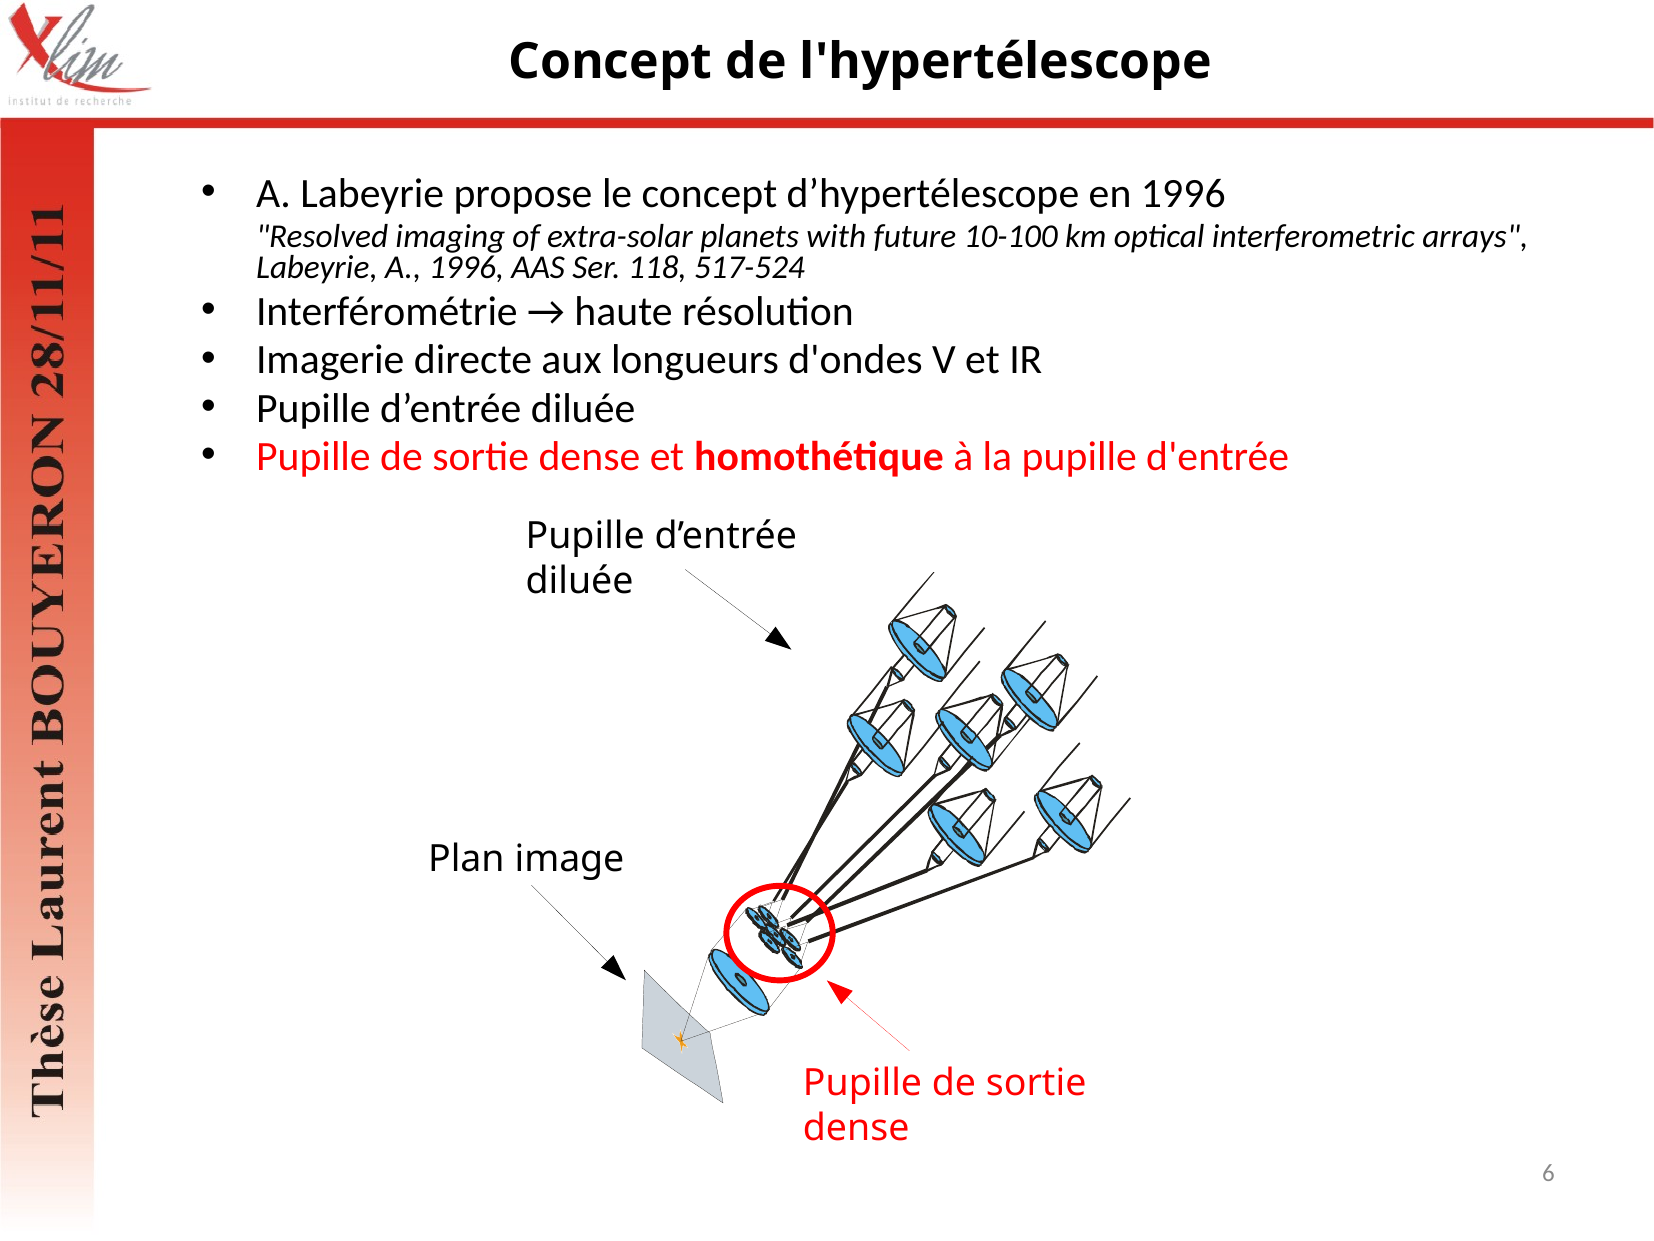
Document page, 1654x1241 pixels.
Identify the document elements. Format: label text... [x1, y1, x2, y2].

picture [0, 0, 1654, 1241]
text_box Pupille de sortie dense [788, 1050, 1205, 1157]
chart [639, 569, 1134, 1107]
text_box Pupille d’entrée diluée [510, 503, 922, 610]
text_box A. Labeyrie propose le concept d’hypertélescope en 1996 "Resolved imaging of extra-solar planets with future 10-100 km optical interferometric arrays", Labeyrie, A., 1996, AAS Ser. 118, 517-524 Interférométrie → haute résolution Imagerie directe aux longueurs d'ondes V et IR Pupille d’entrée diluée Pupille de sortie dense et homothétique à la pupille d'entrée [185, 167, 1577, 504]
text_box Concept de l'hypertélescope [374, 20, 1347, 97]
text_box Plan image [413, 826, 648, 888]
